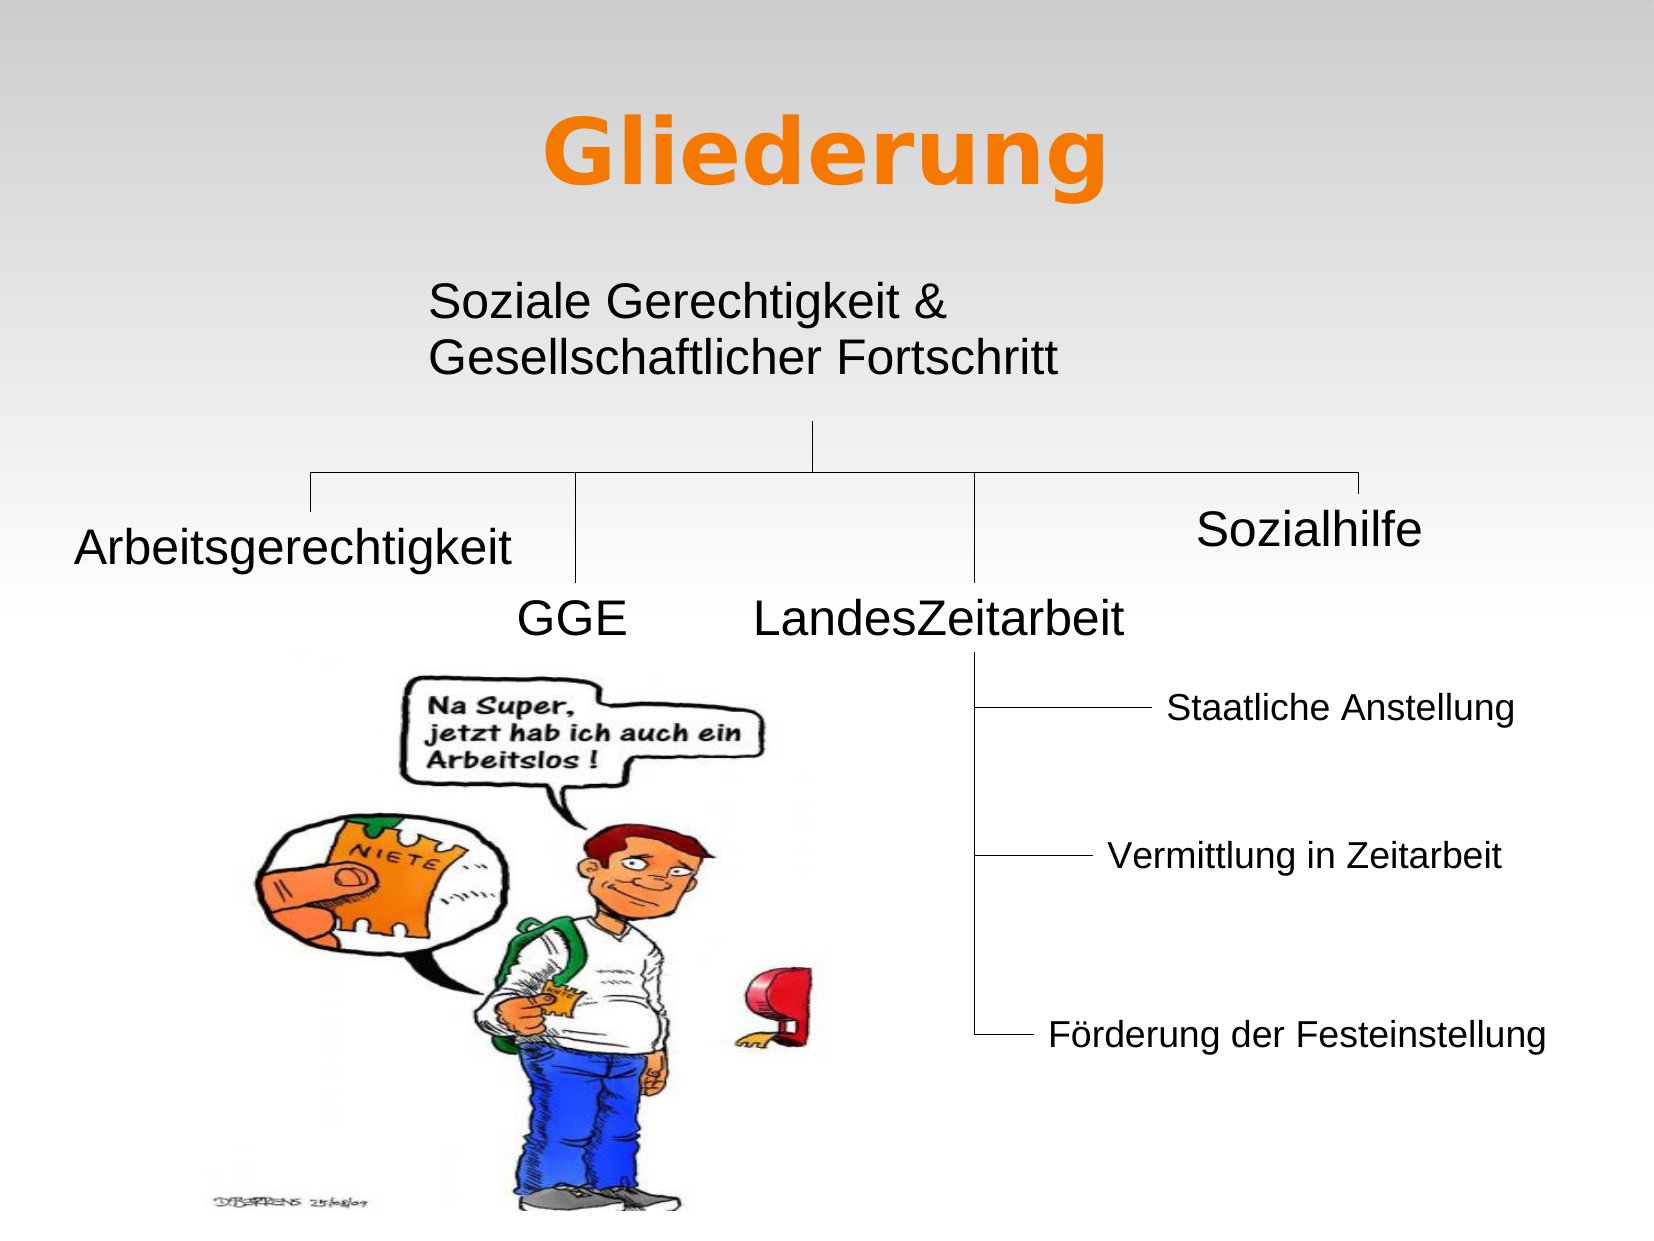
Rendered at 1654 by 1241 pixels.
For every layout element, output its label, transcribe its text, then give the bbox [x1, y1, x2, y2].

text_box Staatliche Anstellung [1151, 679, 1565, 736]
text_box Sozialhilfe [1181, 493, 1536, 565]
text_box Förderung der Festeinstellung [1033, 1006, 1595, 1063]
title Gliederung [82, 49, 1571, 257]
text_box Soziale Gerechtigkeit & Gesellschaftlicher Fortschritt [413, 265, 1211, 422]
picture [206, 649, 827, 1211]
text_box Arbeitsgerechtigkeit [59, 511, 562, 583]
text_box LandesZeitarbeit [738, 582, 1211, 653]
text_box Vermittlung in Zeitarbeit [1092, 826, 1536, 884]
text_box GGE [501, 582, 650, 649]
